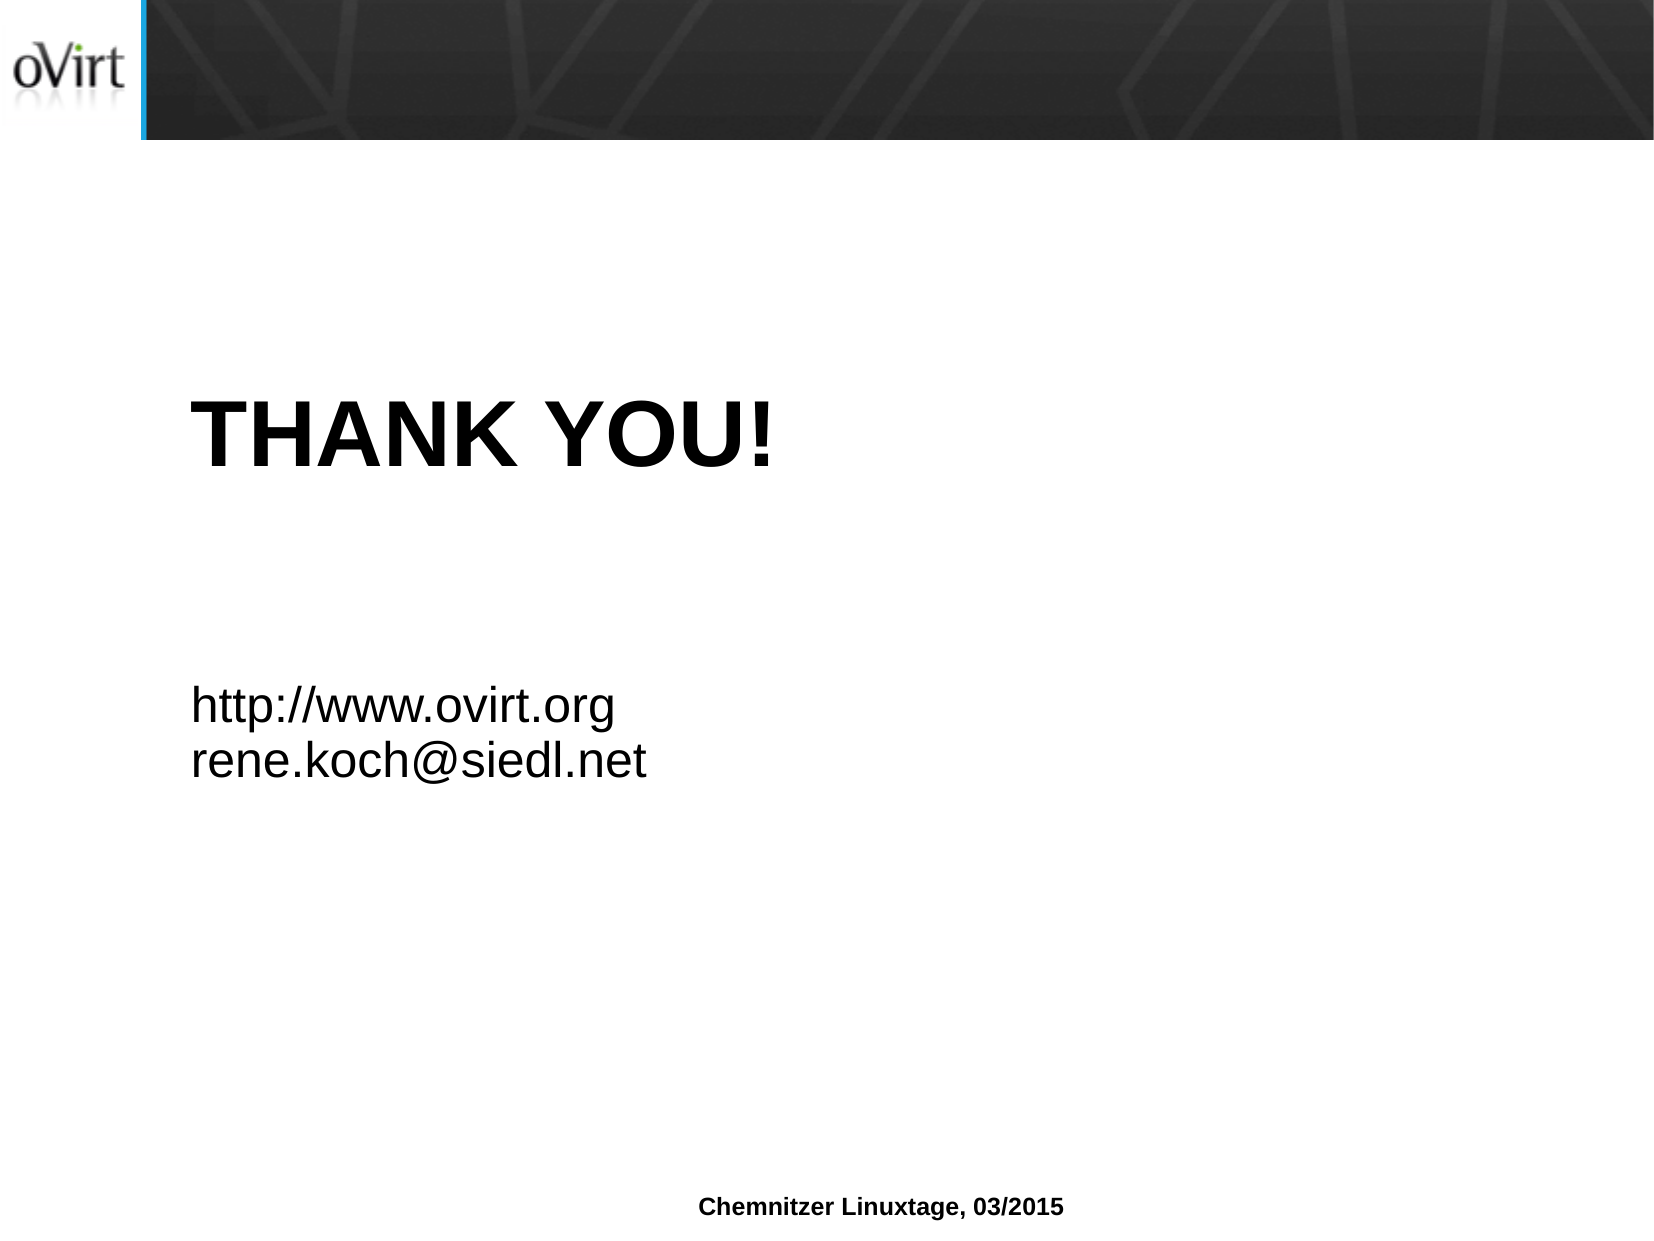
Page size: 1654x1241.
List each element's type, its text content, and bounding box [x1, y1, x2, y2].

text_box http://www.ovirt.org rene.koch@siedl.net [176, 669, 1549, 852]
text_box THANK YOU! [175, 374, 1549, 510]
picture [0, 0, 1654, 140]
